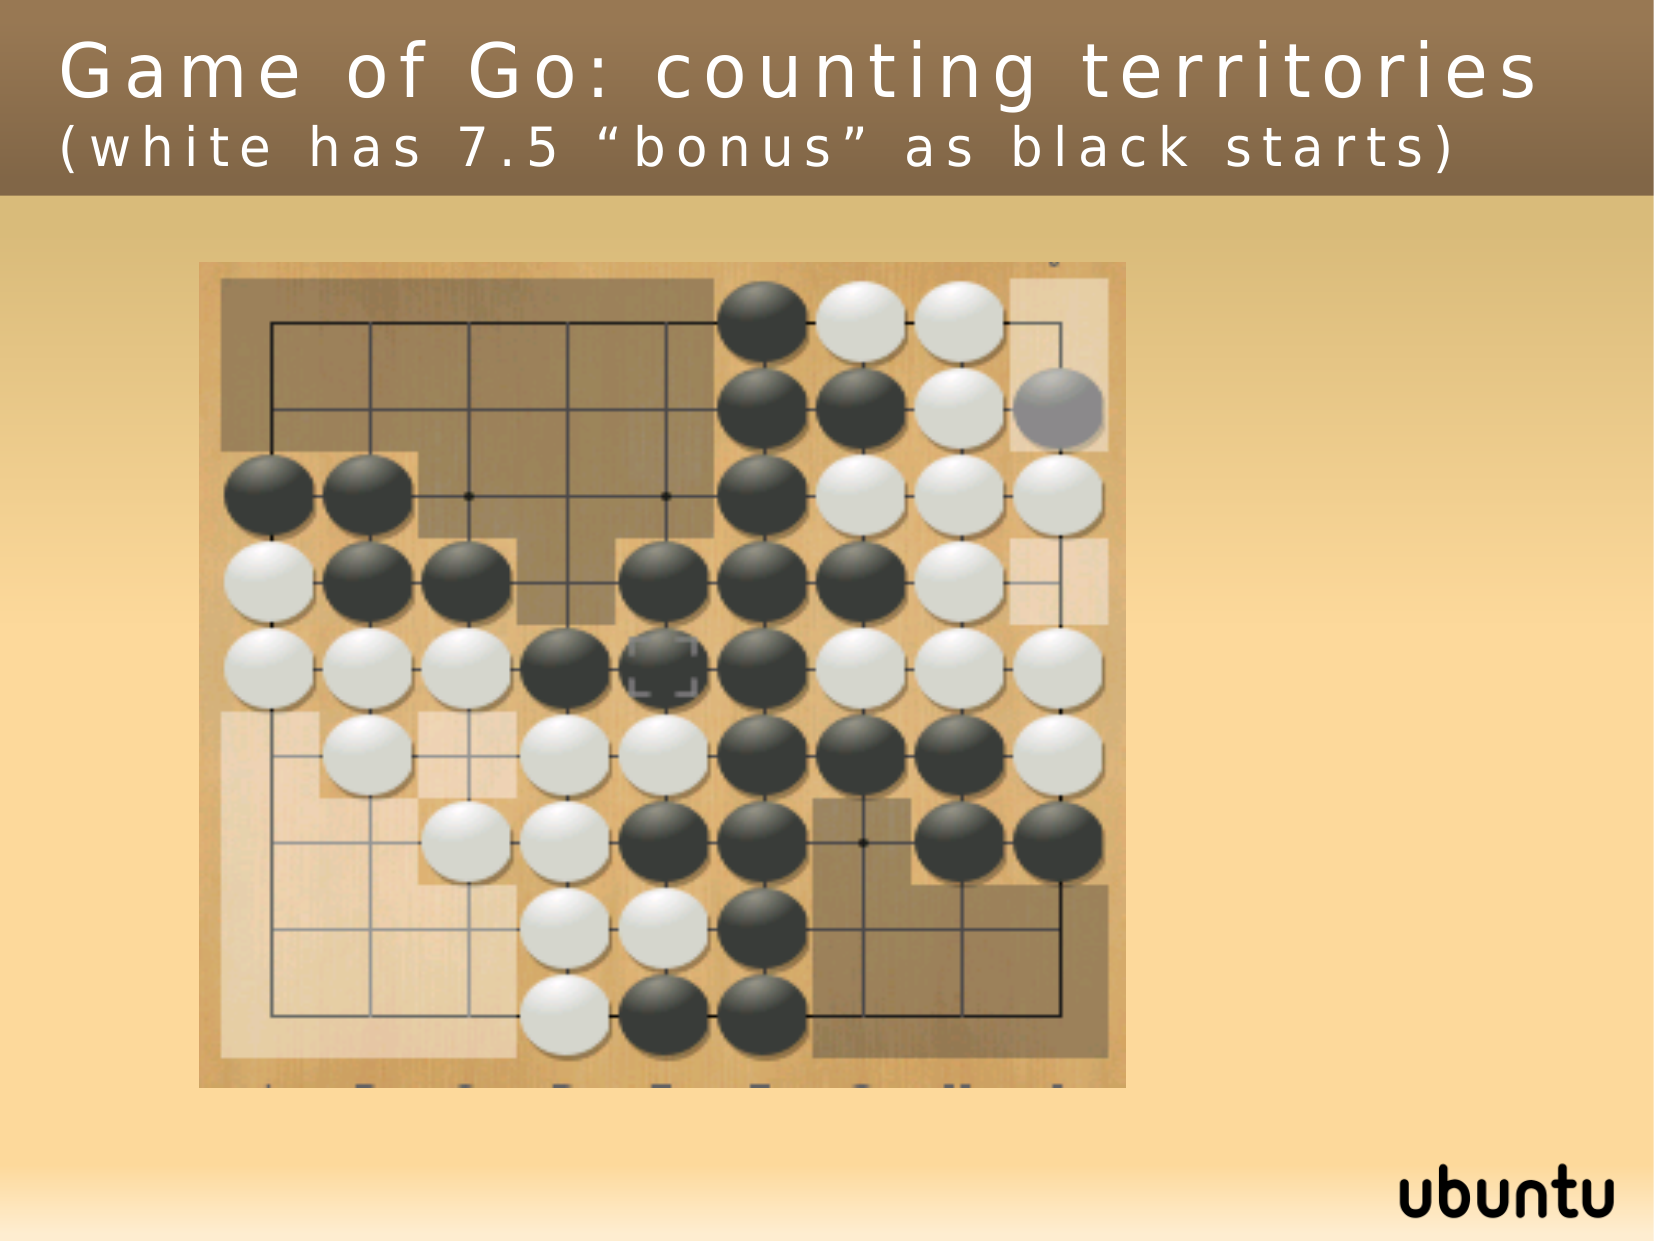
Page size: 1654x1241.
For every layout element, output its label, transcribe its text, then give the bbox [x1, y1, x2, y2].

picture [0, 0, 1654, 1241]
title Game of Go: counting territories (white has 7.5 “bonus” as black starts) [59, 28, 1595, 179]
